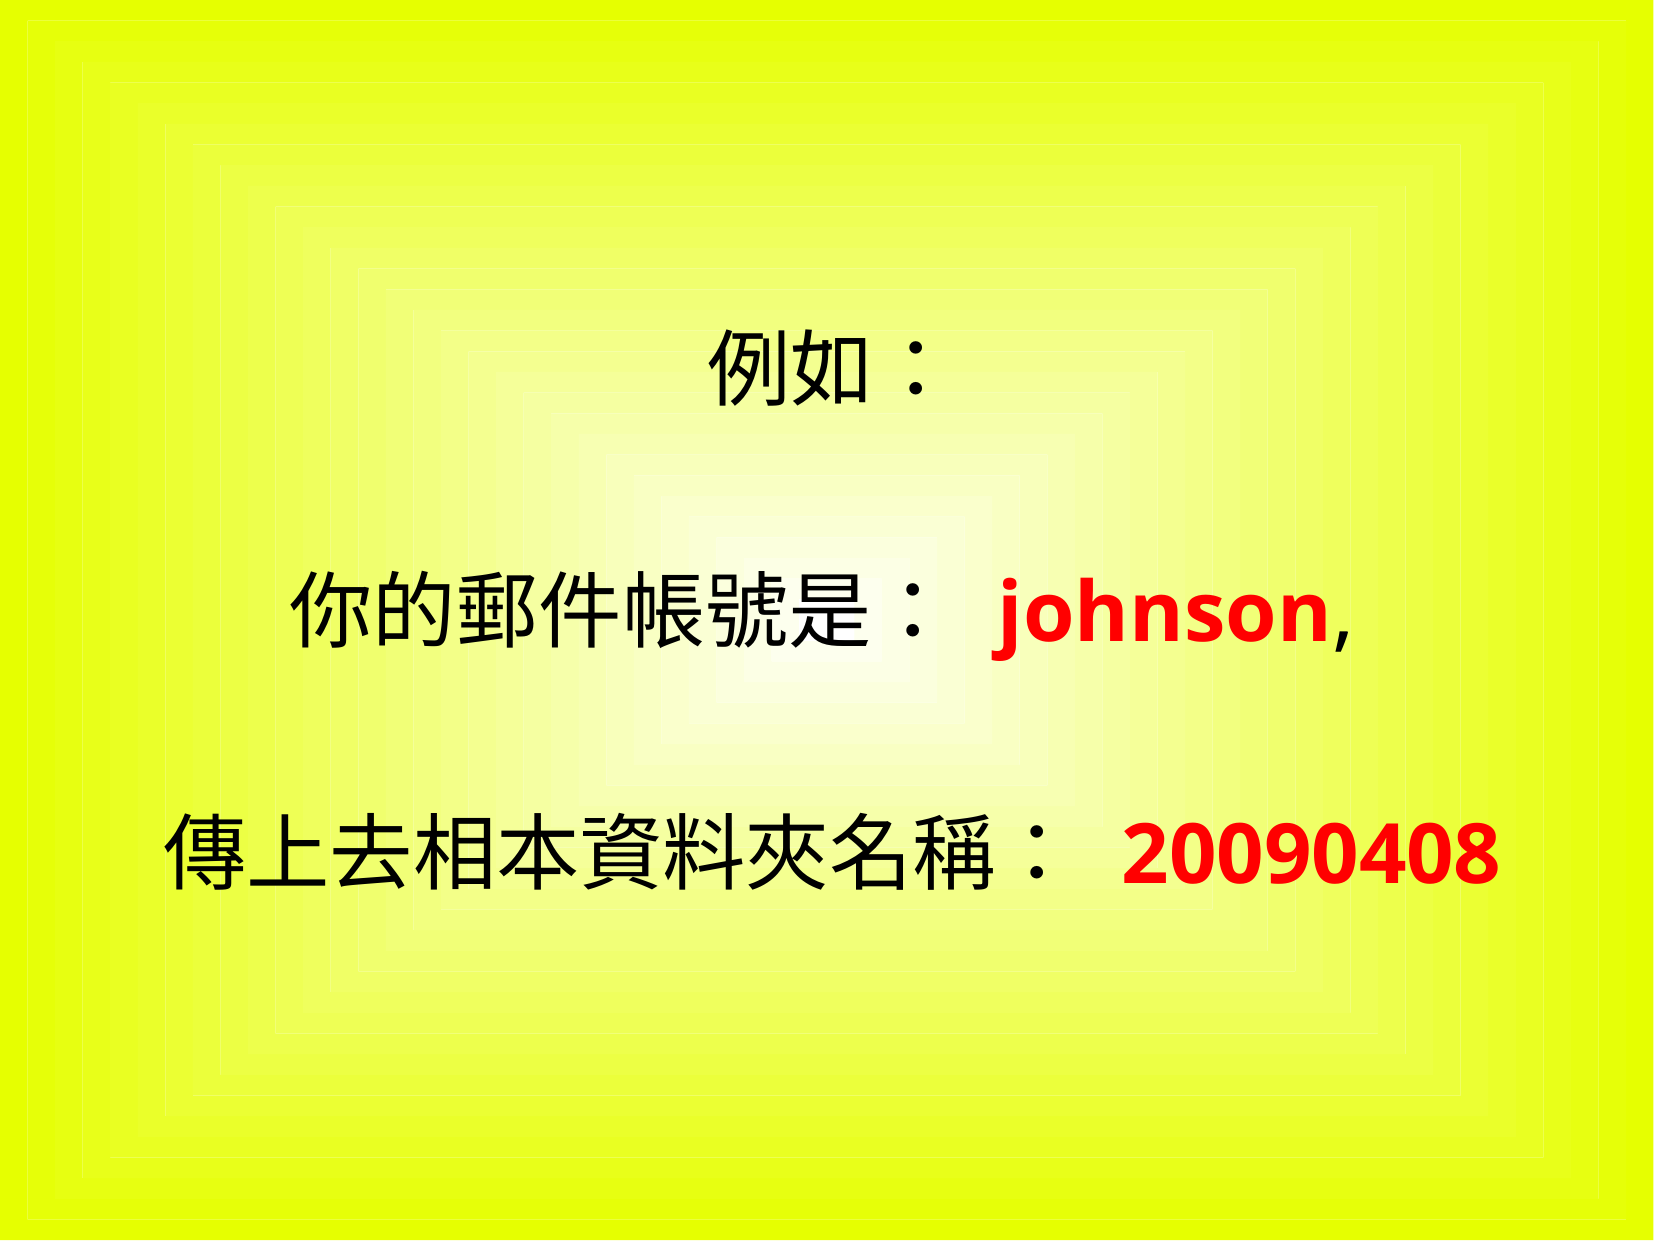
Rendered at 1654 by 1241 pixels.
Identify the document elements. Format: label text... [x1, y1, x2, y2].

title 例如： 你的郵件帳號是： johnson, 傳上去相本資料夾名稱： 20090408 [88, 337, 1577, 754]
